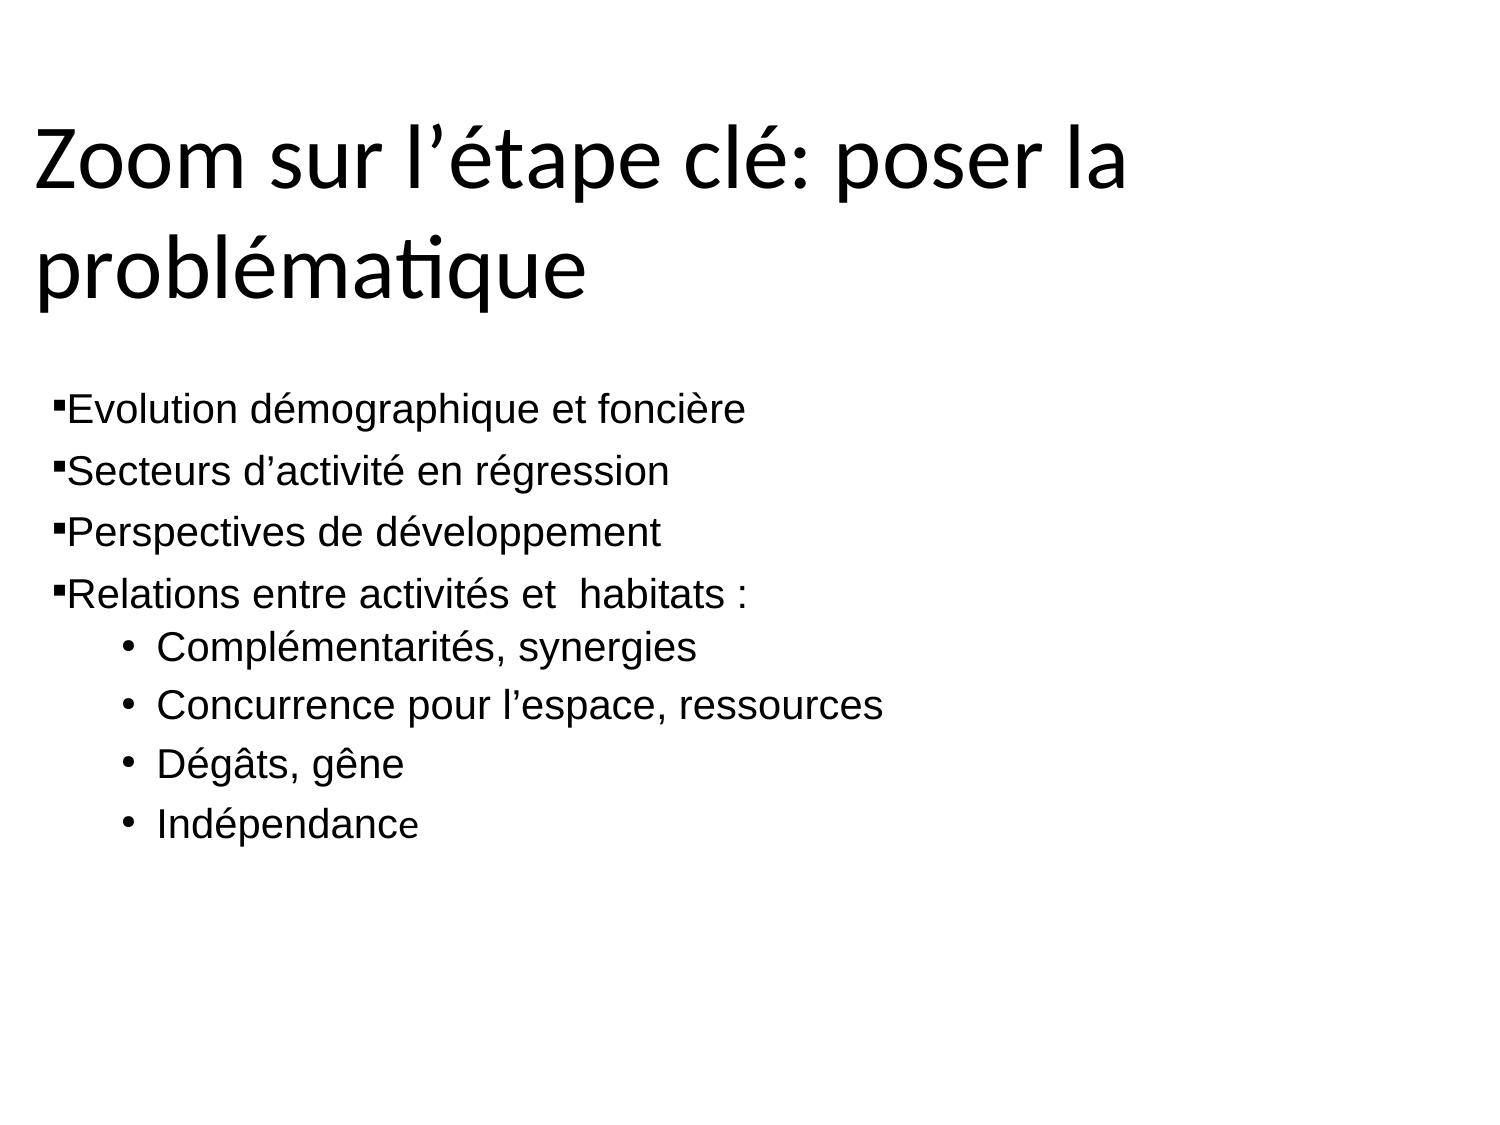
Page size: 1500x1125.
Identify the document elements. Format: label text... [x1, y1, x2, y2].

list Evolution démographique et foncière Secteurs d’activité en régression Perspectives de développement Relations entre activités et habitats : [37, 379, 1388, 626]
title Zoom sur l’étape clé: poser la problématique [19, 89, 1500, 325]
text_box Complémentarités, synergies Concurrence pour l’espace, ressources Dégâts, gêne Indépendance [106, 620, 1170, 863]
